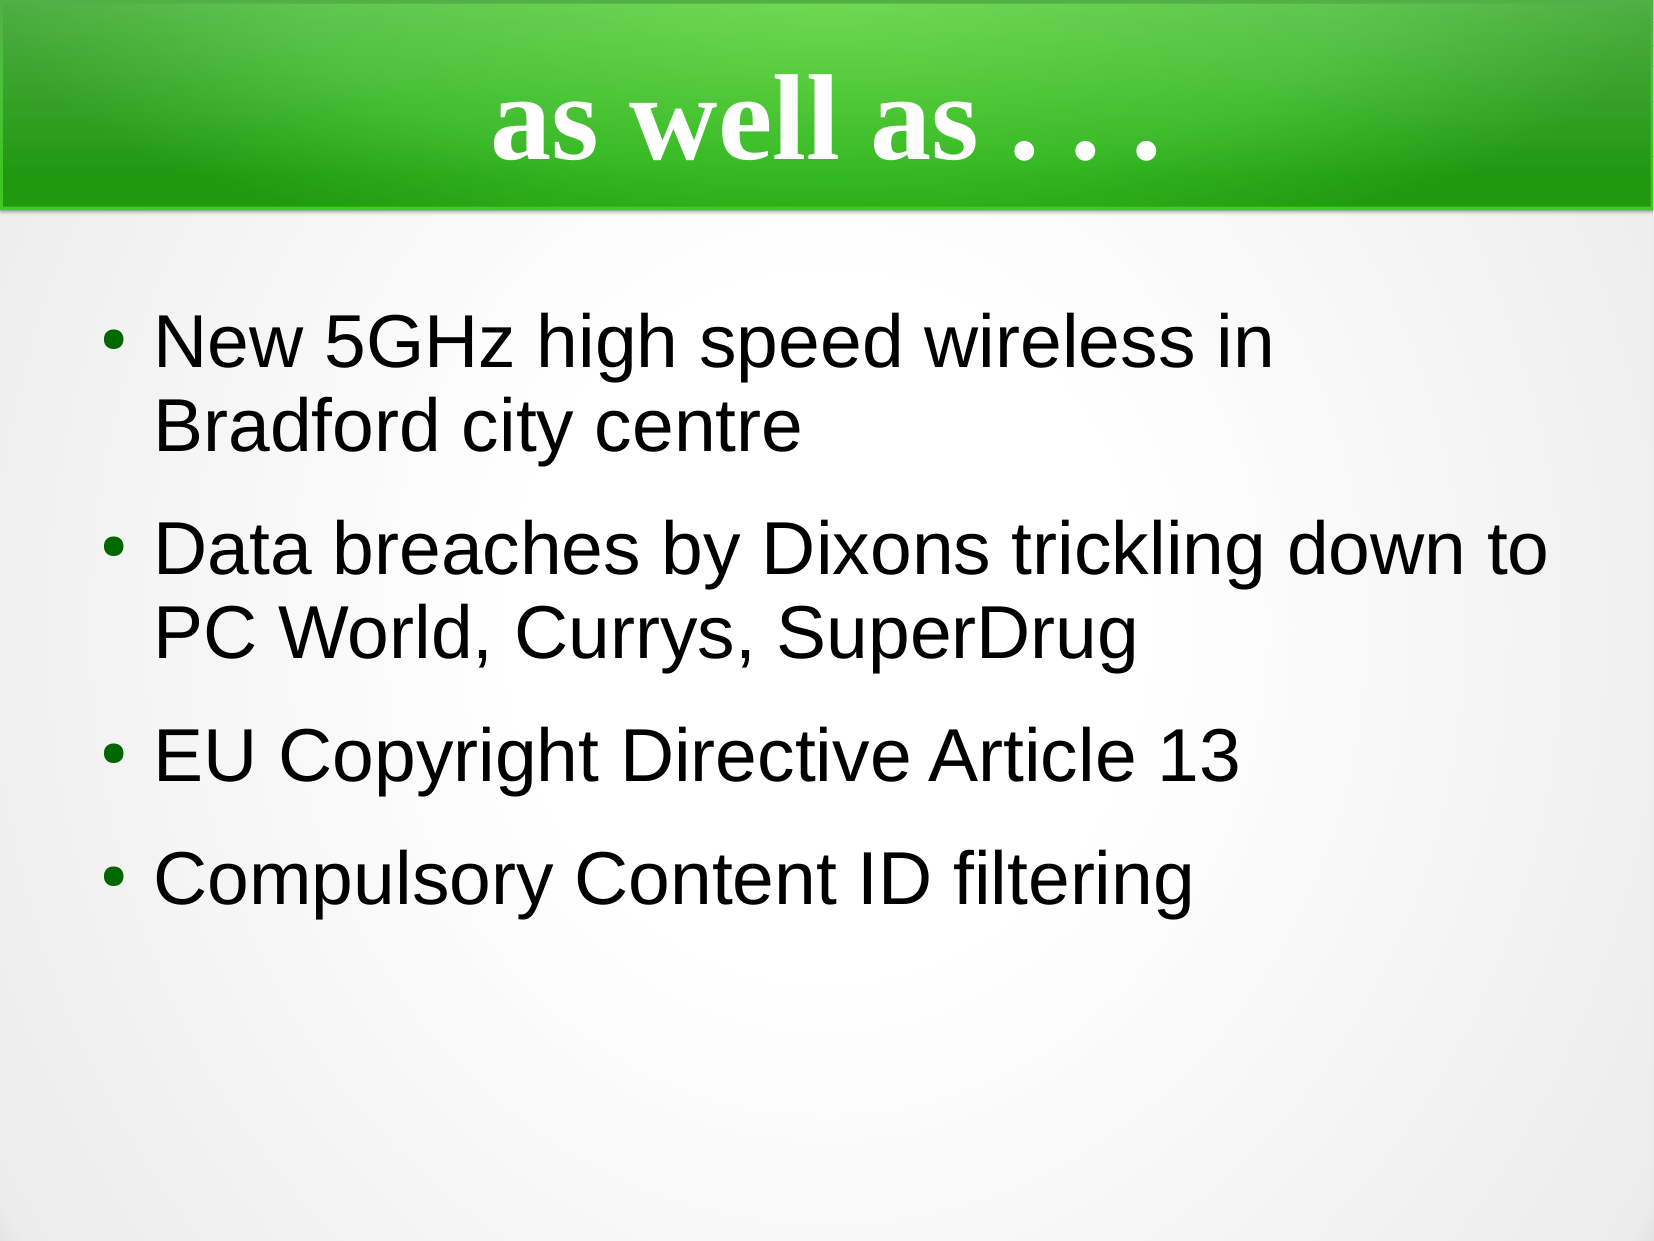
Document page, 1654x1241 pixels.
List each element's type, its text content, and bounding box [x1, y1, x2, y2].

title as well as . . . [82, 28, 1571, 208]
list New 5GHz high speed wireless in Bradford city centre Data breaches by Dixons trickling down to PC World, Currys, SuperDrug EU Copyright Directive Article 13 Compulsory Content ID filtering [82, 299, 1571, 1146]
